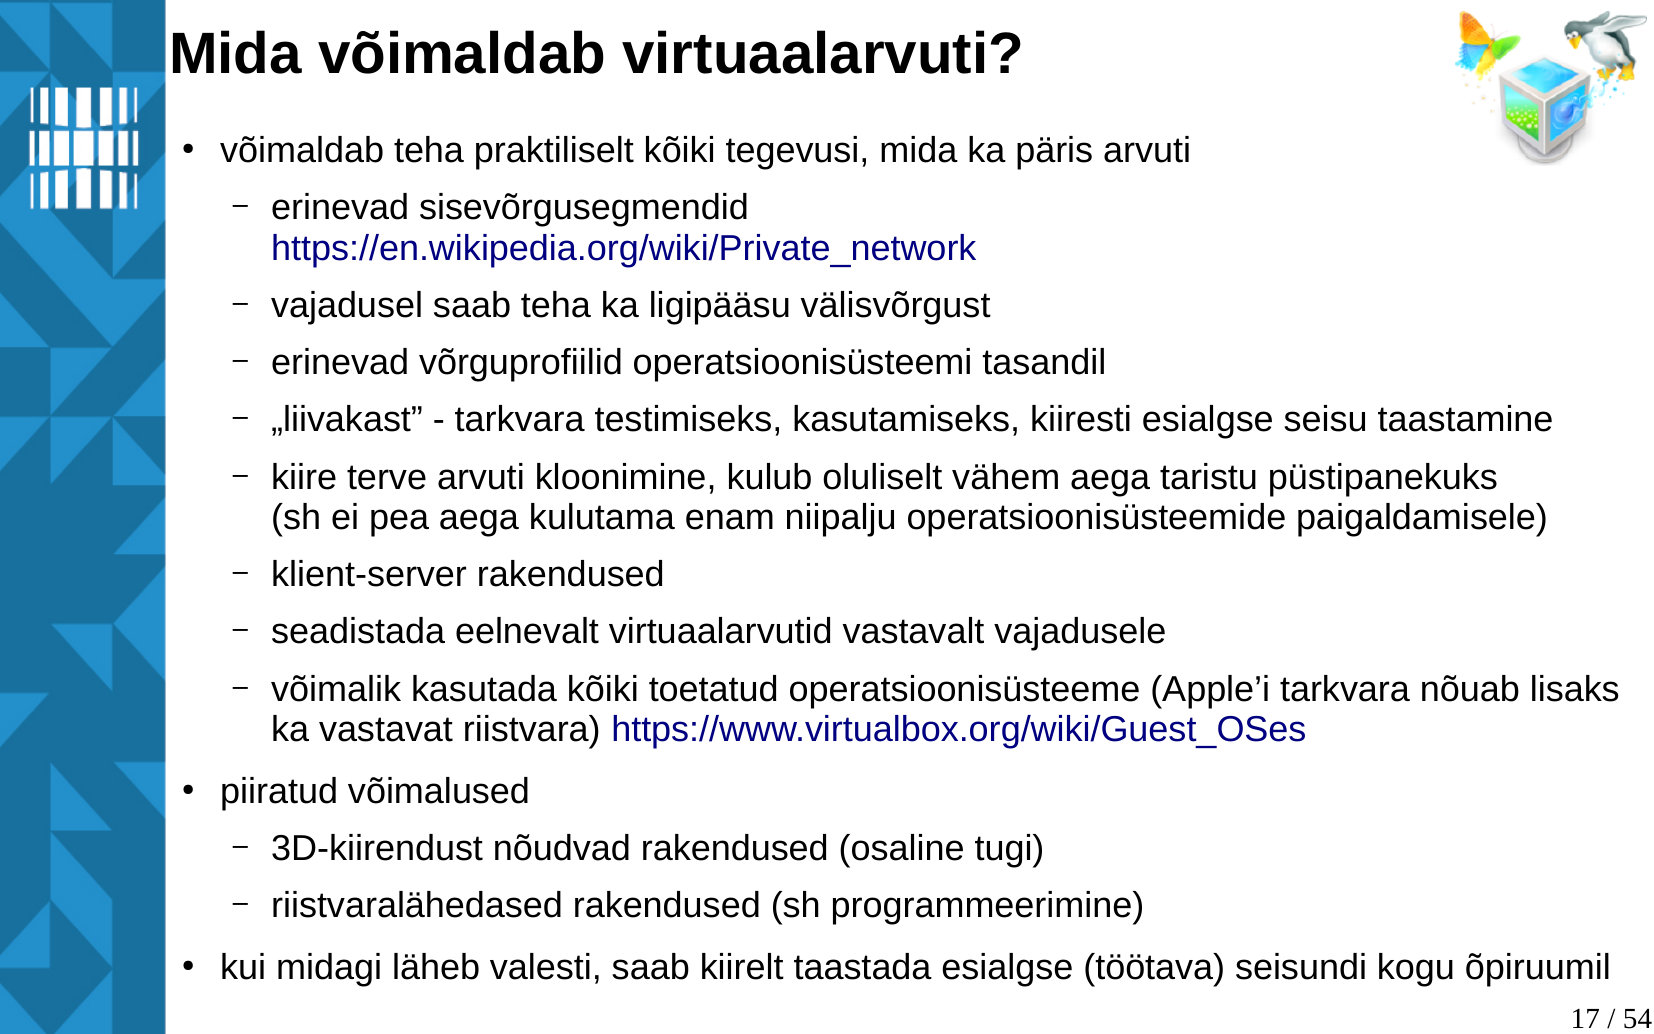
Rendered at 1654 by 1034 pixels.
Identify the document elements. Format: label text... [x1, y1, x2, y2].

title Mida võimaldab virtuaalarvuti? [169, 11, 1452, 95]
picture [1452, 7, 1653, 166]
list võimaldab teha praktiliselt kõiki tegevusi, mida ka päris arvuti erinevad sisevõrgusegmendid https://en.wikipedia.org/wiki/Private_network vajadusel saab teha ka ligipääsu välisvõrgust erinevad võrguprofiilid operatsioonisüsteemi tasandil „liivakast” - tarkvara testimiseks, kasutamiseks, kiiresti esialgse seisu taastamine kiire terve arvuti kloonimine, kulub oluliselt vähem aega taristu püstipanekuks (sh ei pea aega kulutama enam niipalju operatsioonisüsteemide paigaldamisele) klient-server rakendused seadistada eelnevalt virtuaalarvutid vastavalt vajadusele võimalik kasutada kõiki toetatud operatsioonisüsteeme (Apple’i tarkvara nõuab lisaks ka vastavat riistvara) https://www.virtualbox.org/wiki/Guest_OSes piiratud võimalused 3D-kiirendust nõudvad rakendused (osaline tugi) riistvaralähedased rakendused (sh programmeerimine) kui midagi läheb valesti, saab kiirelt taastada esialgse (töötava) seisundi kogu õpiruumil [169, 129, 1630, 1016]
